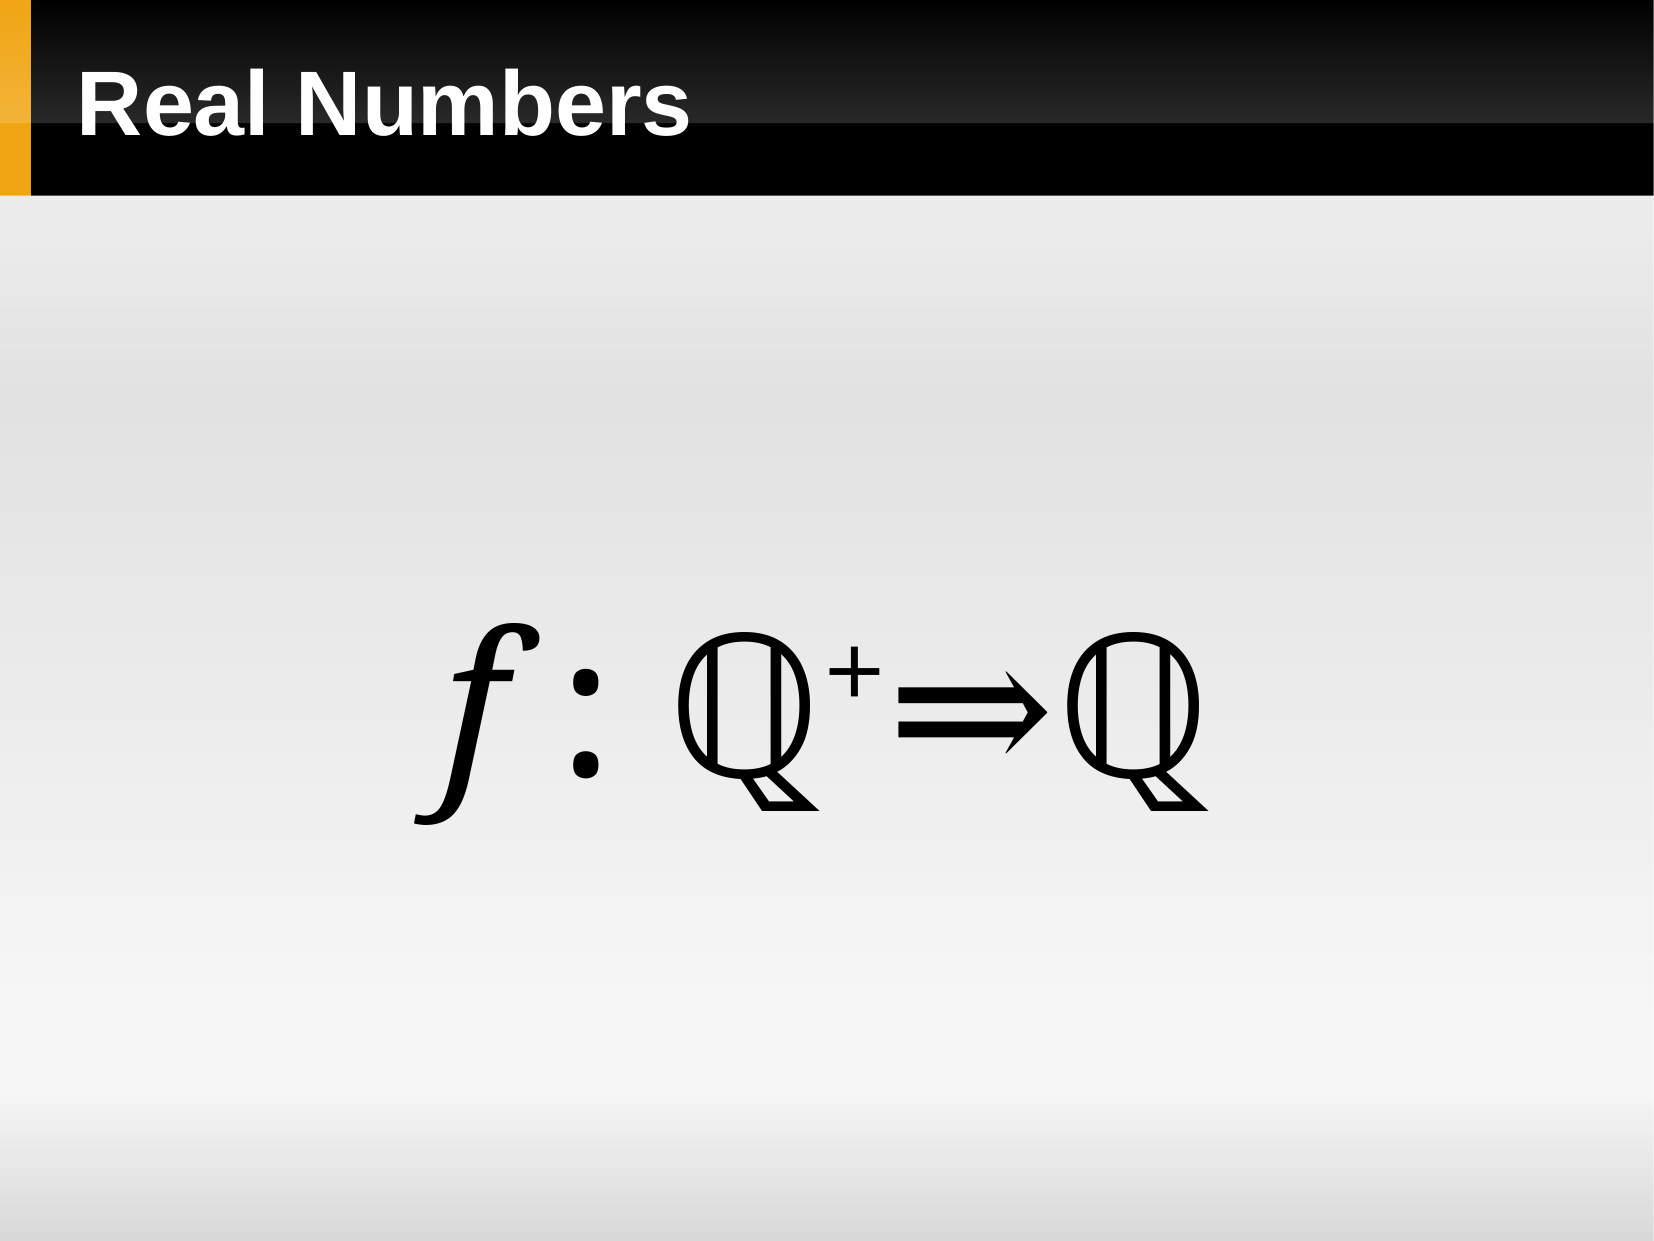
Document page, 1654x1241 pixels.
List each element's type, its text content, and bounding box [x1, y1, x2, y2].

title Real Numbers [76, 7, 1565, 200]
picture [0, 0, 1654, 1241]
subtitle f : ℚ+⇒ℚ [82, 297, 1571, 1102]
